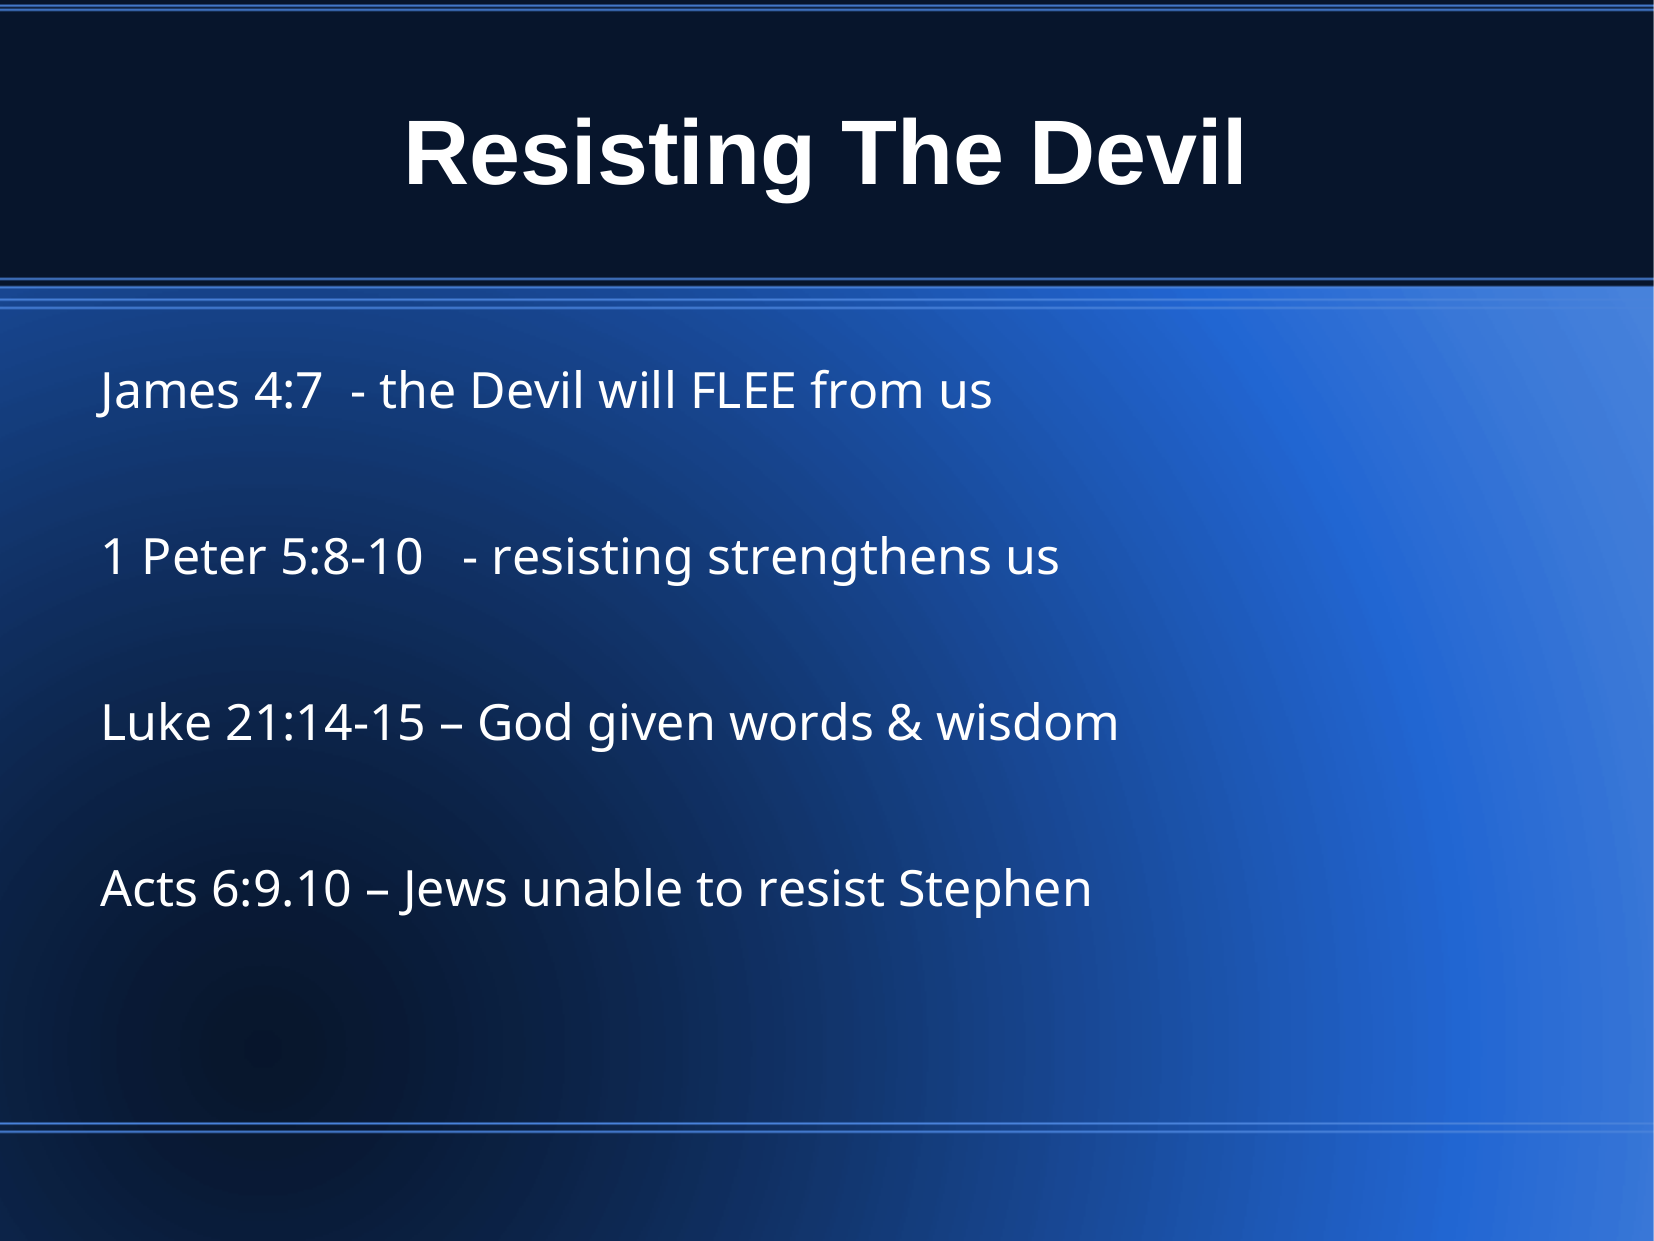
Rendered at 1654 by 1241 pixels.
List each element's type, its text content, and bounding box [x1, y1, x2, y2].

title Resisting The Devil [82, 56, 1571, 250]
picture [0, 0, 1654, 1241]
list James 4:7 - the Devil will FLEE from us 1 Peter 5:8-10 - resisting strengthens us Luke 21:14-15 – God given words & wisdom Acts 6:9.10 – Jews unable to resist Stephen [82, 355, 1571, 1043]
